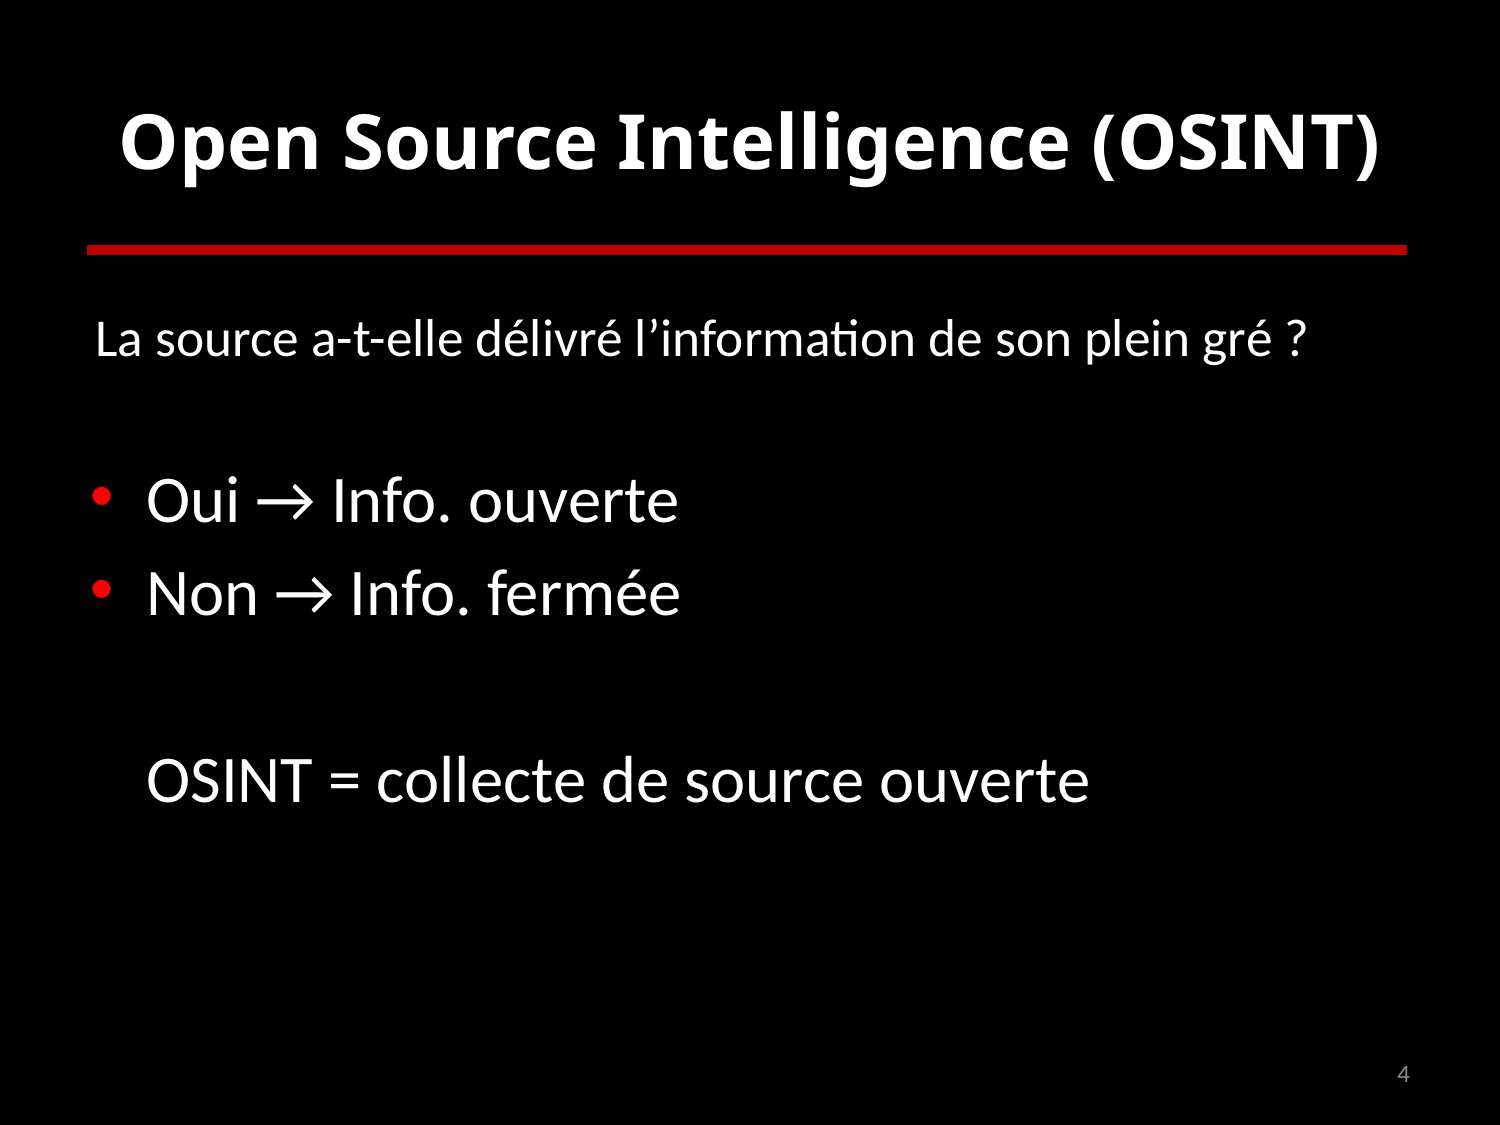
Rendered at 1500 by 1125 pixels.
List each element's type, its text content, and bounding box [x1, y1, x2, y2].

list Oui → Info. ouverte Non → Info. fermée OSINT = collecte de source ouverte [75, 414, 1425, 1005]
slide_number <numéro> [1074, 1042, 1425, 1103]
list La source a-t-elle délivré l’information de son plein gré ? [35, 295, 1465, 414]
title Open Source Intelligence (OSINT) [75, 45, 1425, 233]
